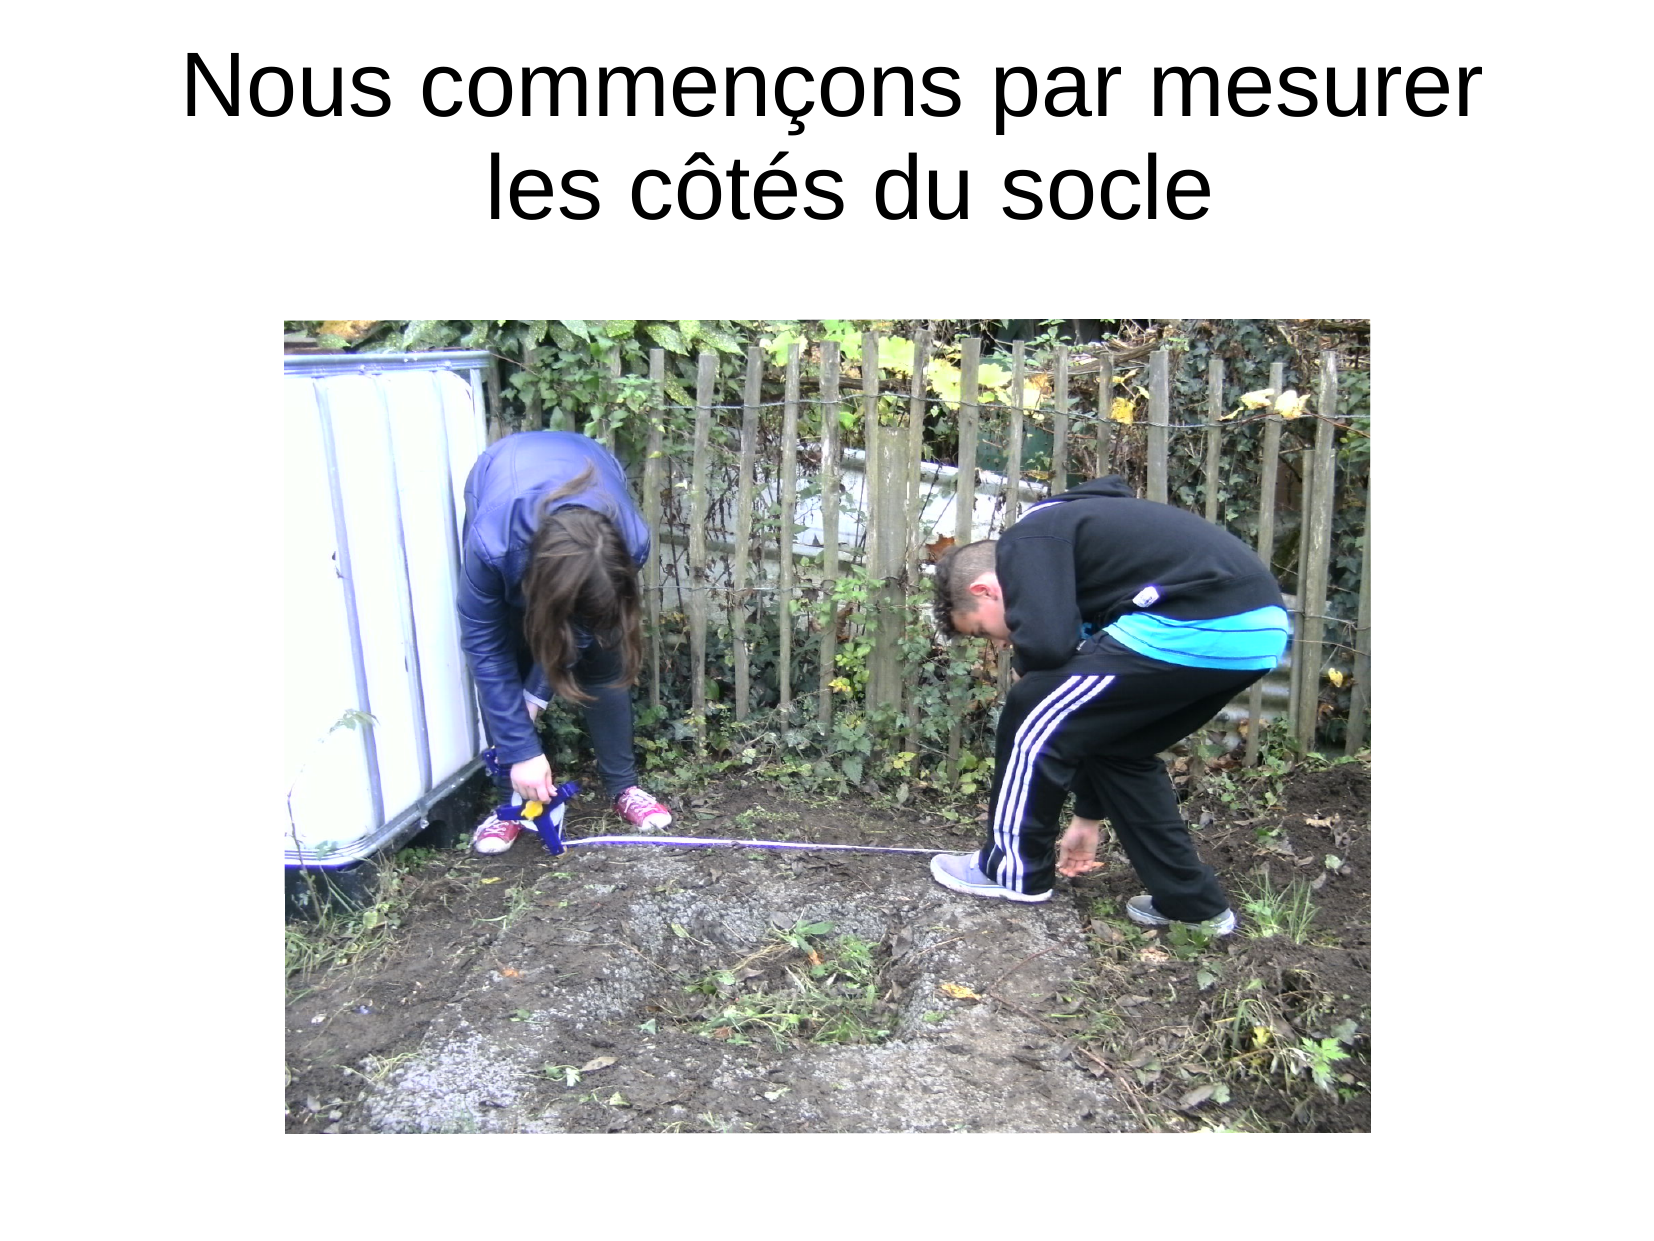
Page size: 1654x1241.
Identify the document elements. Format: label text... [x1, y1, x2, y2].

text_box Nous commençons par mesurer les côtés du socle [165, 26, 1548, 284]
picture [283, 318, 1371, 1134]
